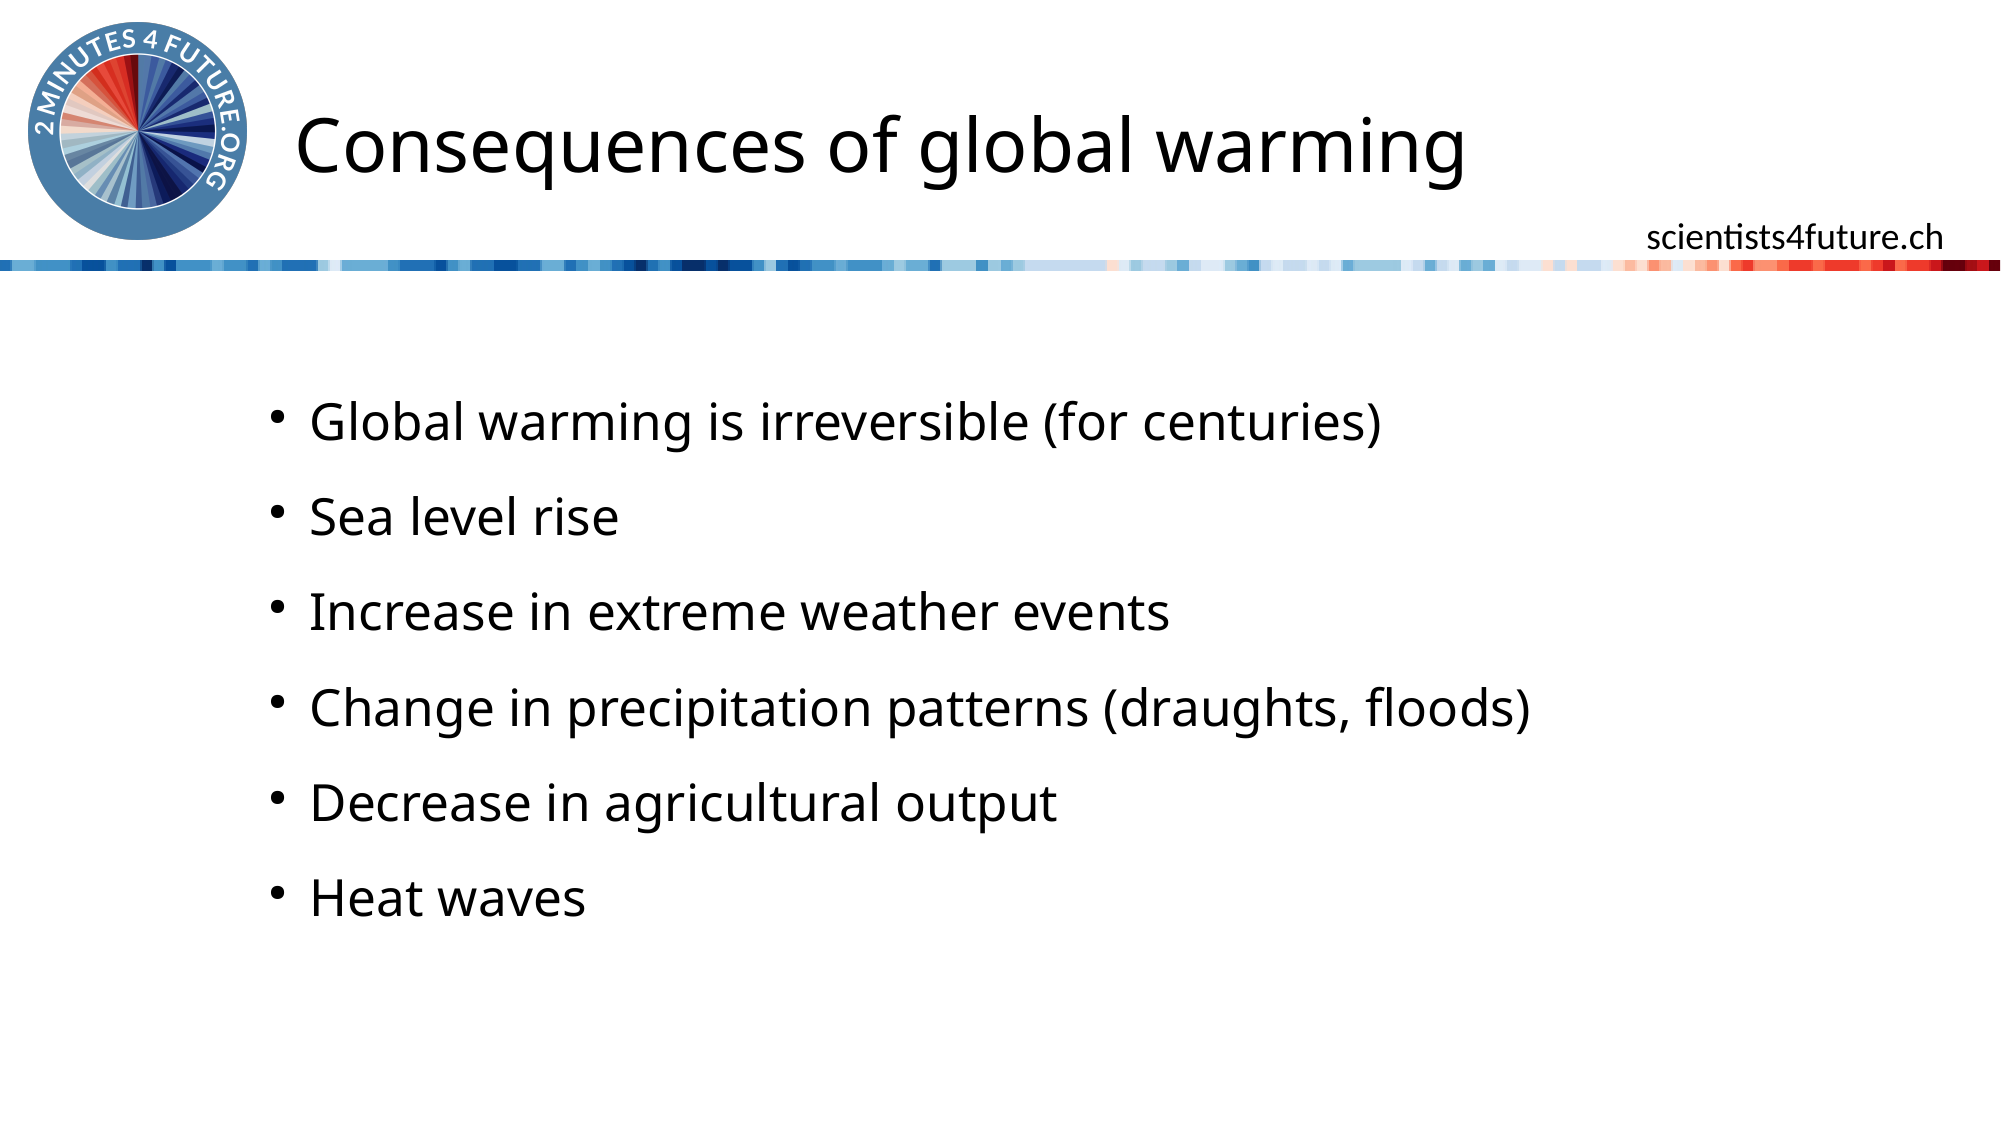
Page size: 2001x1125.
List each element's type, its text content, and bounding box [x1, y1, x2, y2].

picture [28, 22, 247, 240]
title Consequences of global warming [294, 51, 1735, 235]
picture [0, 260, 2001, 271]
list Global warming is irreversible (for centuries) Sea level rise Increase in extreme weather events Change in precipitation patterns (draughts, floods) Decrease in agricultural output Heat waves [255, 389, 1743, 930]
